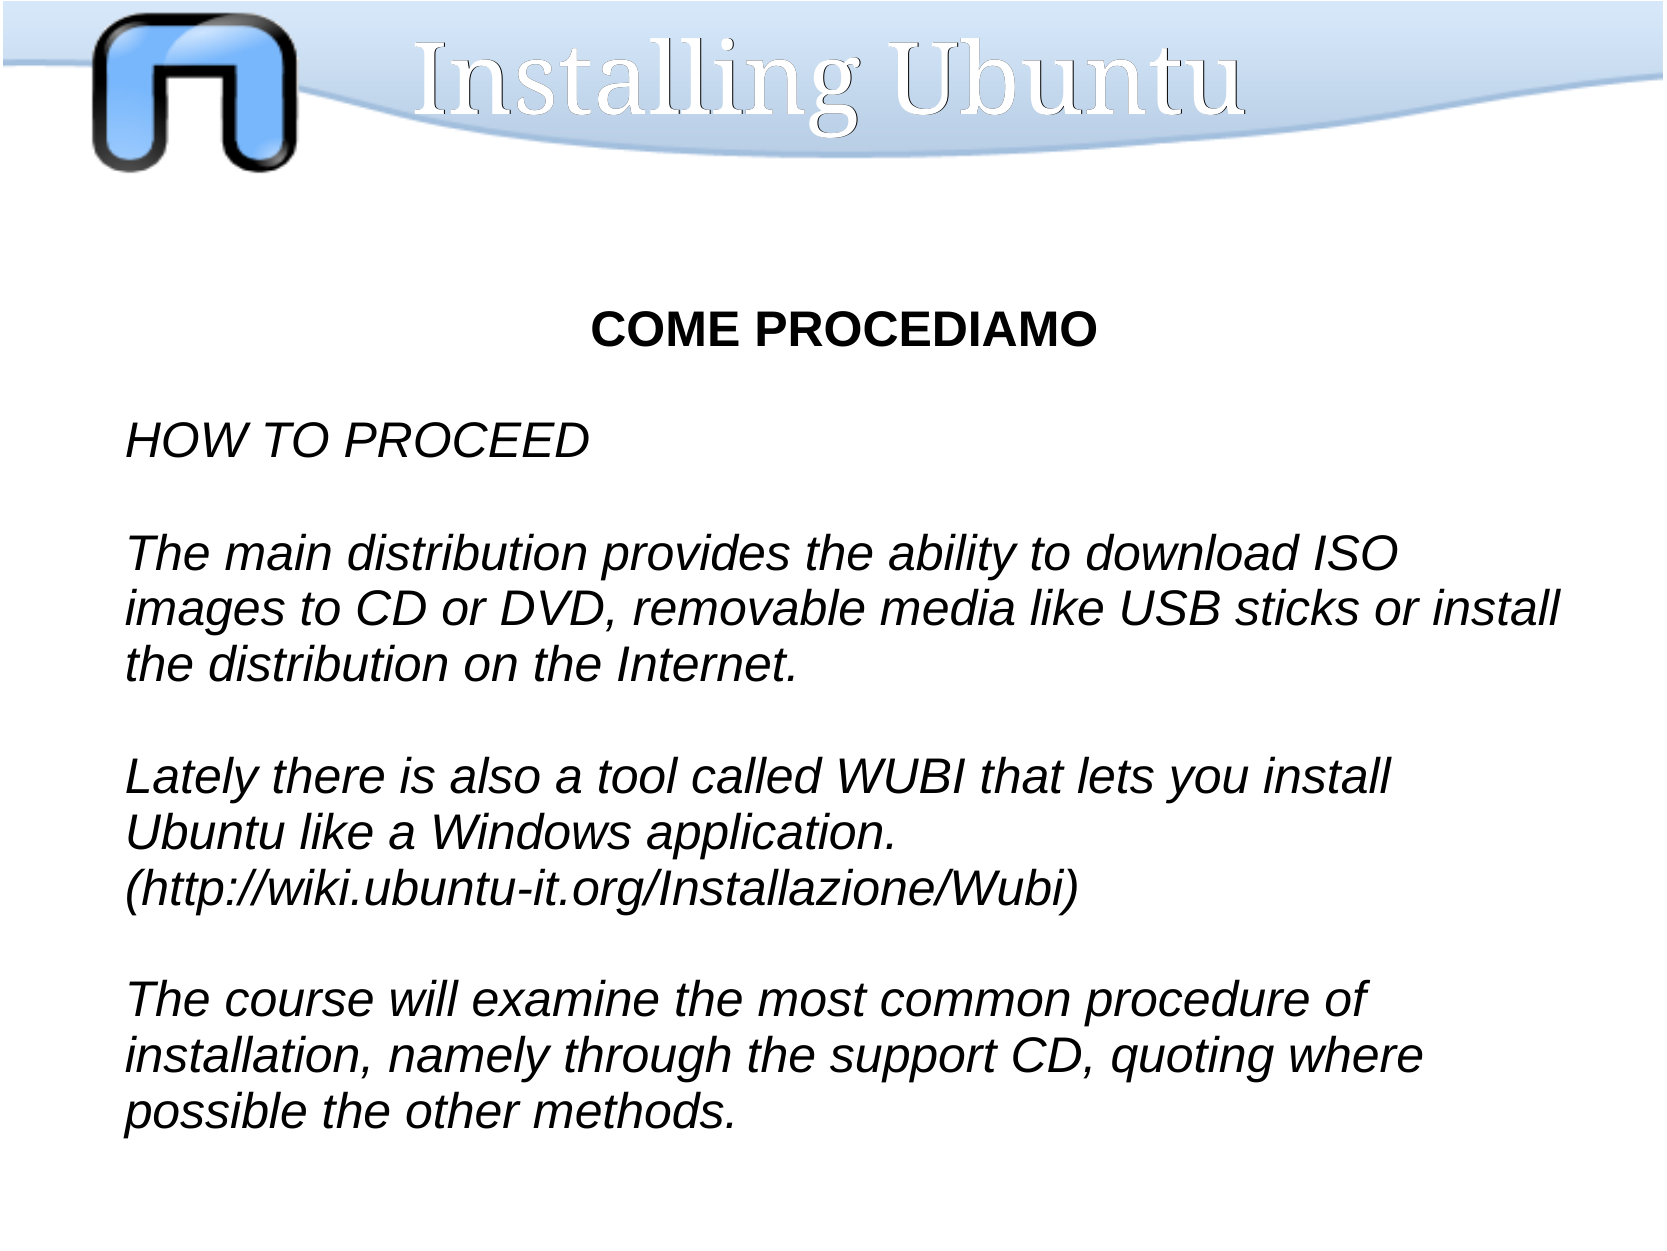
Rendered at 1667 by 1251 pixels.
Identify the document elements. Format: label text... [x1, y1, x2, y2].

picture [0, 0, 1667, 1251]
list COME PROCEDIAMO HOW TO PROCEED The main distribution provides the ability to download ISO images to CD or DVD, removable media like USB sticks or install the distribution on the Internet. Lately there is also a tool called WUBI that lets you install Ubuntu like a Windows application. (http://wiki.ubuntu-it.org/Installazione/Wubi) The course will examine the most common procedure of installation, namely through the support CD, quoting where possible the other methods. [118, 294, 1571, 1227]
text_box Installing Ubuntu [397, 0, 1433, 271]
